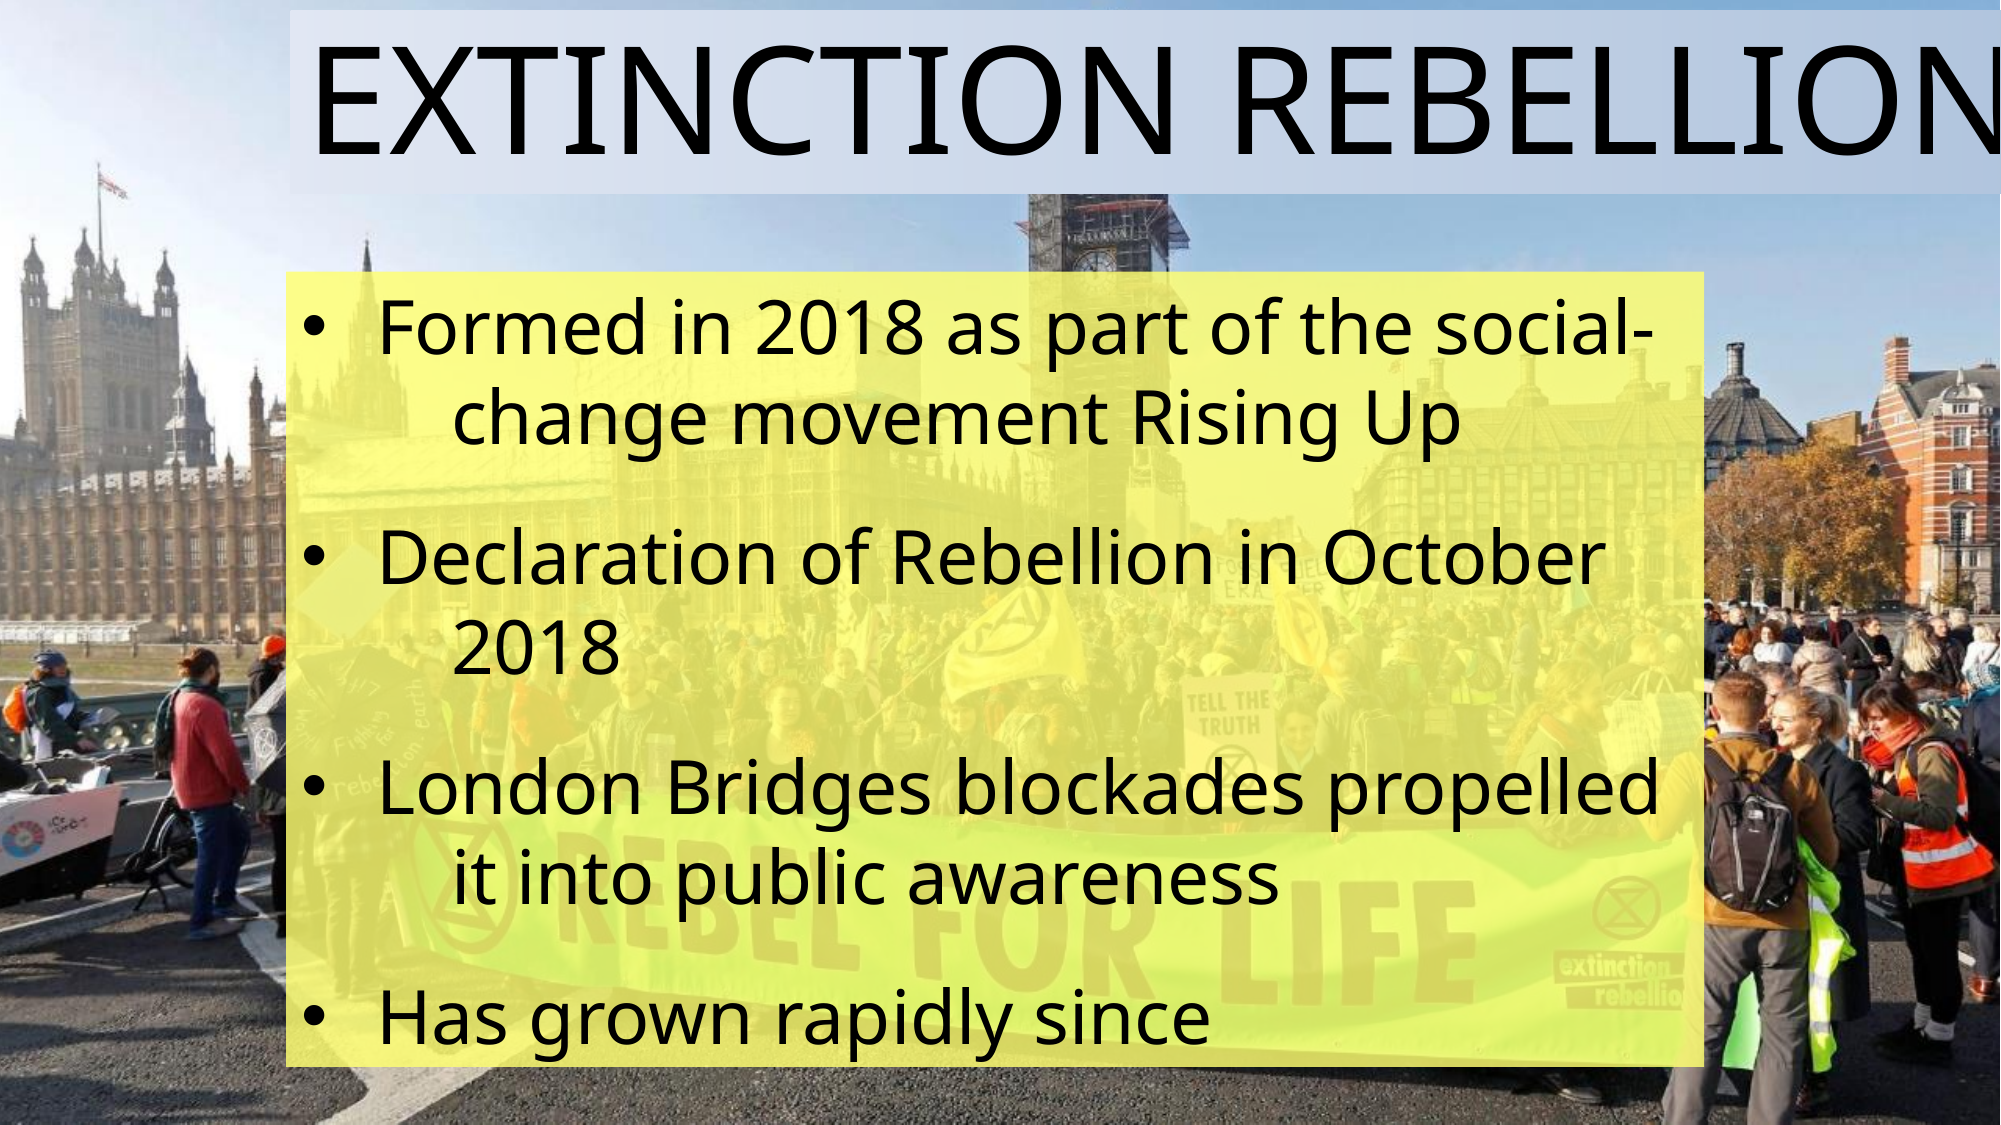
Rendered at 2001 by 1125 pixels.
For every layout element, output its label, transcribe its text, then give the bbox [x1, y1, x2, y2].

text_box Formed in 2018 as part of the social-change movement Rising Up Declaration of Rebellion in October 2018 London Bridges blockades propelled it into public awareness Has grown rapidly since [286, 271, 1705, 984]
text_box EXTINCTION REBELLION [290, 10, 1664, 194]
picture [0, 0, 2000, 1125]
